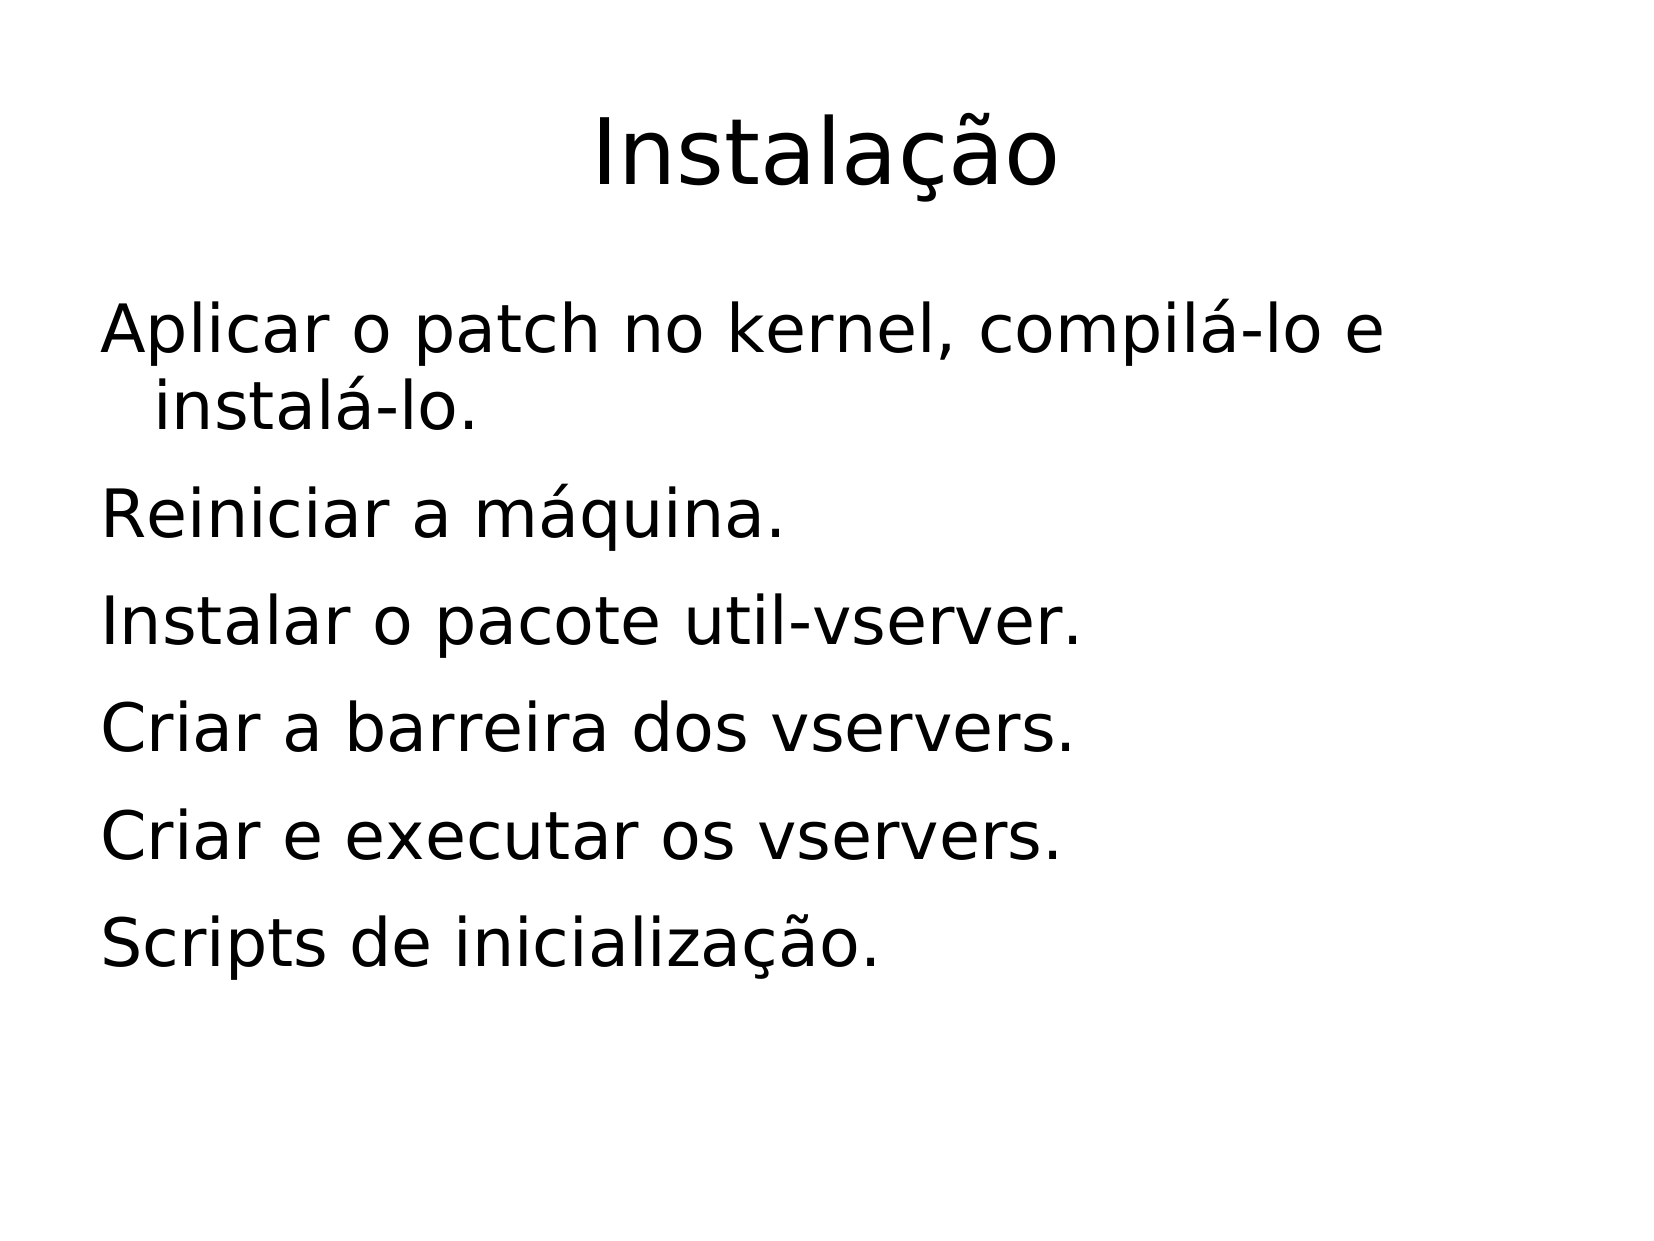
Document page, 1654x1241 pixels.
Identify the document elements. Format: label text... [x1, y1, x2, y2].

list Aplicar o patch no kernel, compilá-lo e instalá-lo. Reiniciar a máquina. Instalar o pacote util-vserver. Criar a barreira dos vservers. Criar e executar os vservers. Scripts de inicialização. [82, 290, 1571, 1109]
title Instalação [82, 49, 1571, 257]
